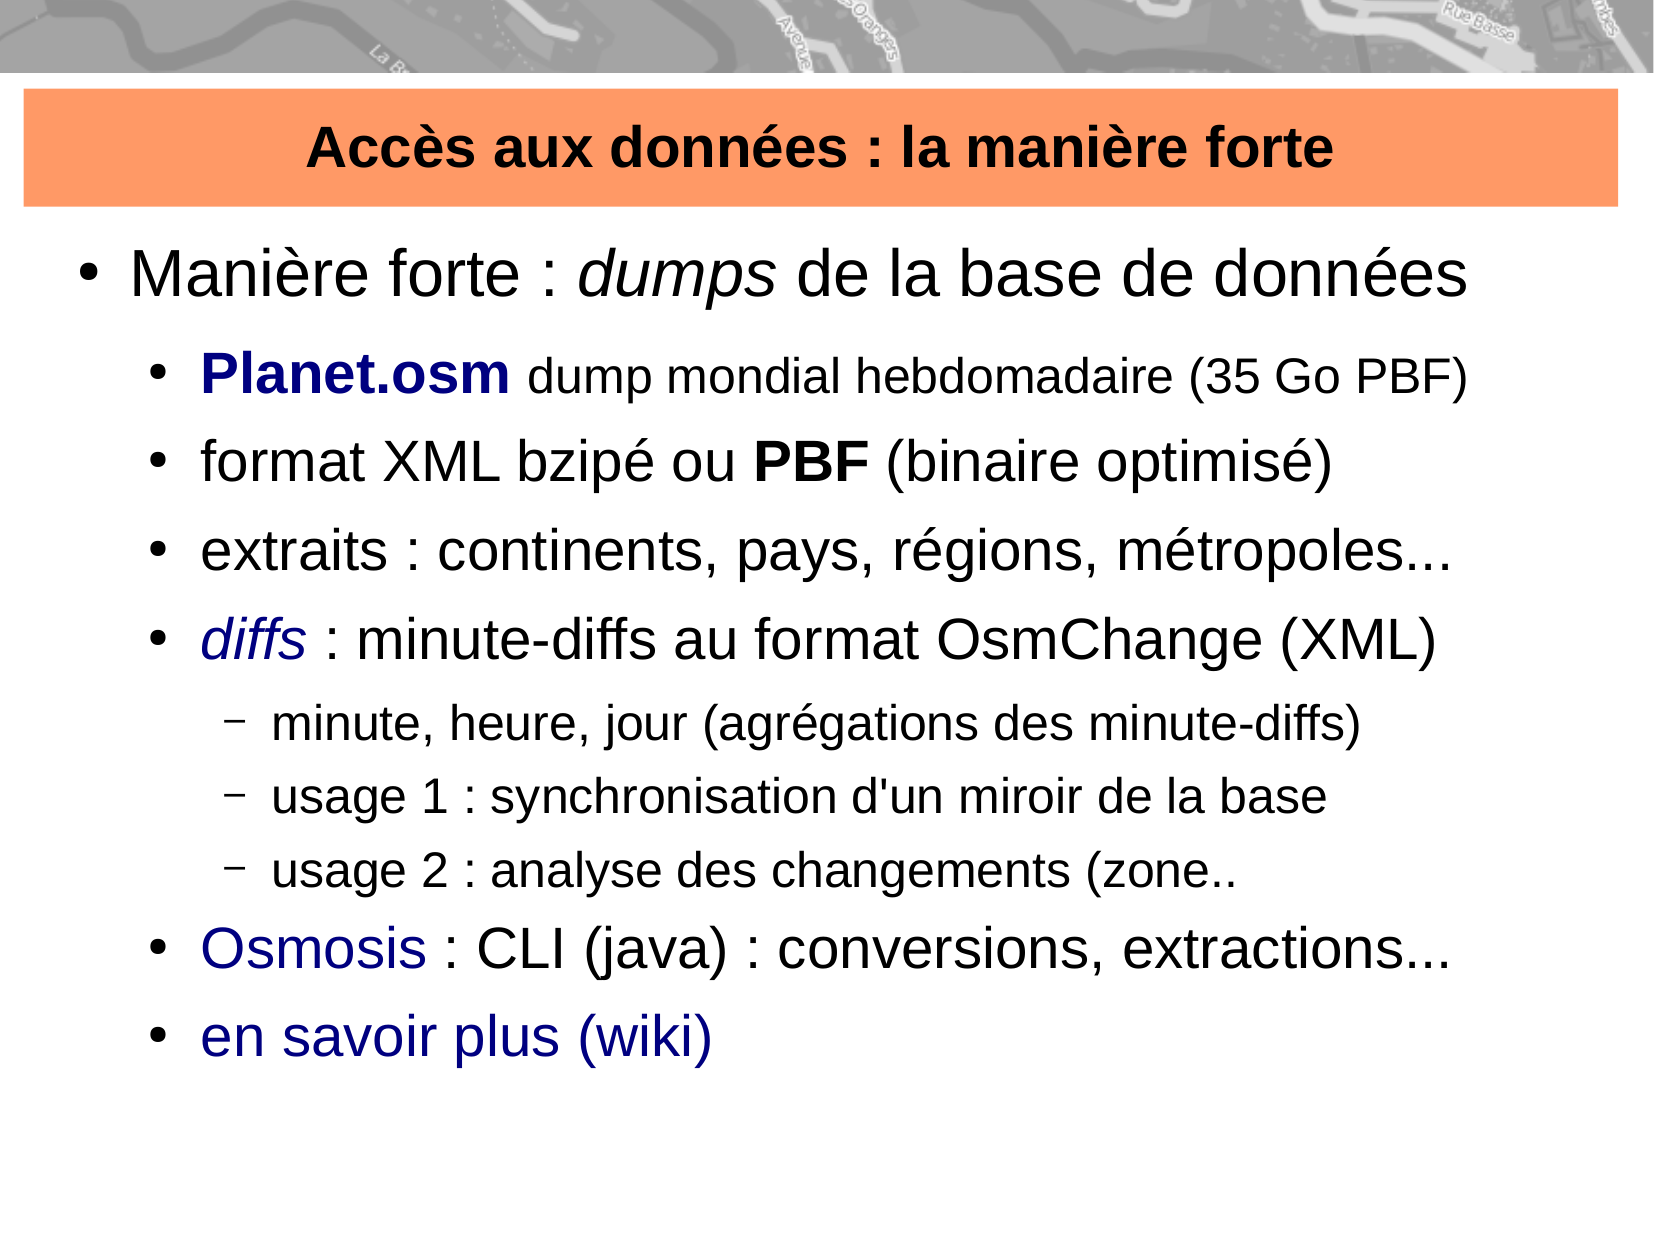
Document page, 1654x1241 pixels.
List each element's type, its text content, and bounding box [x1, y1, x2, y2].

table_header [1240, 12, 1653, 77]
table_header [413, 12, 826, 77]
text_box Accès aux données : la manière forte [23, 88, 1619, 207]
list Manière forte : dumps de la base de données Planet.osm dump mondial hebdomadaire (35 Go PBF) format XML bzipé ou PBF (binaire optimisé) extraits : continents, pays, régions, métropoles... diffs : minute-diffs au format OsmChange (XML) minute, heure, jour (agrégations des minute-diffs) usage 1 : synchronisation d'un miroir de la base usage 2 : analyse des changements (zone.. Osmosis : CLI (java) : conversions, extractions... en savoir plus (wiki) [59, 236, 1625, 1241]
table_header [826, 12, 1240, 77]
table_header [0, 12, 413, 77]
picture [0, 0, 1654, 73]
